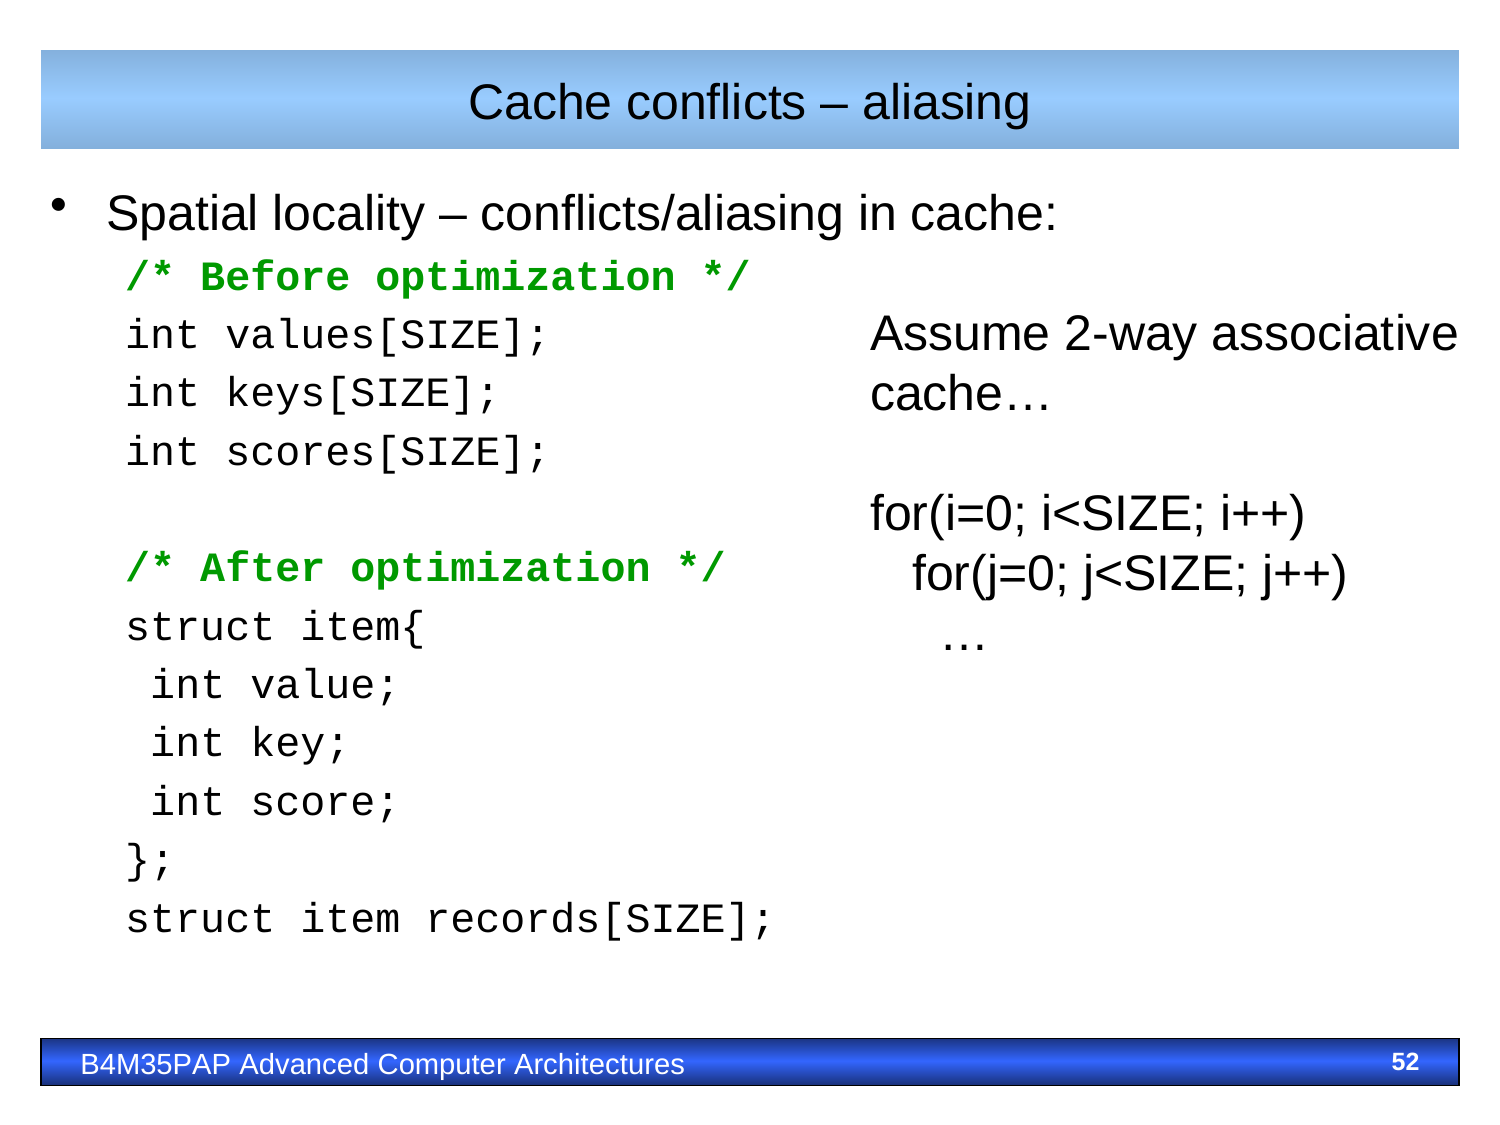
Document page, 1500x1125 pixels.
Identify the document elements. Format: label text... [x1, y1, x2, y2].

title Cache conflicts – aliasing [41, 50, 1459, 149]
text_box Assume 2-way associative cache… for(i=0; i<SIZE; i++) for(j=0; j<SIZE; j++) … [855, 292, 1500, 668]
list Spatial locality – conflicts/aliasing in cache: /* Before optimization */ int values[SIZE]; int keys[SIZE]; int scores[SIZE]; /* After optimization */ struct item{ int value; int key; int score; }; struct item records[SIZE]; [35, 172, 1436, 1000]
